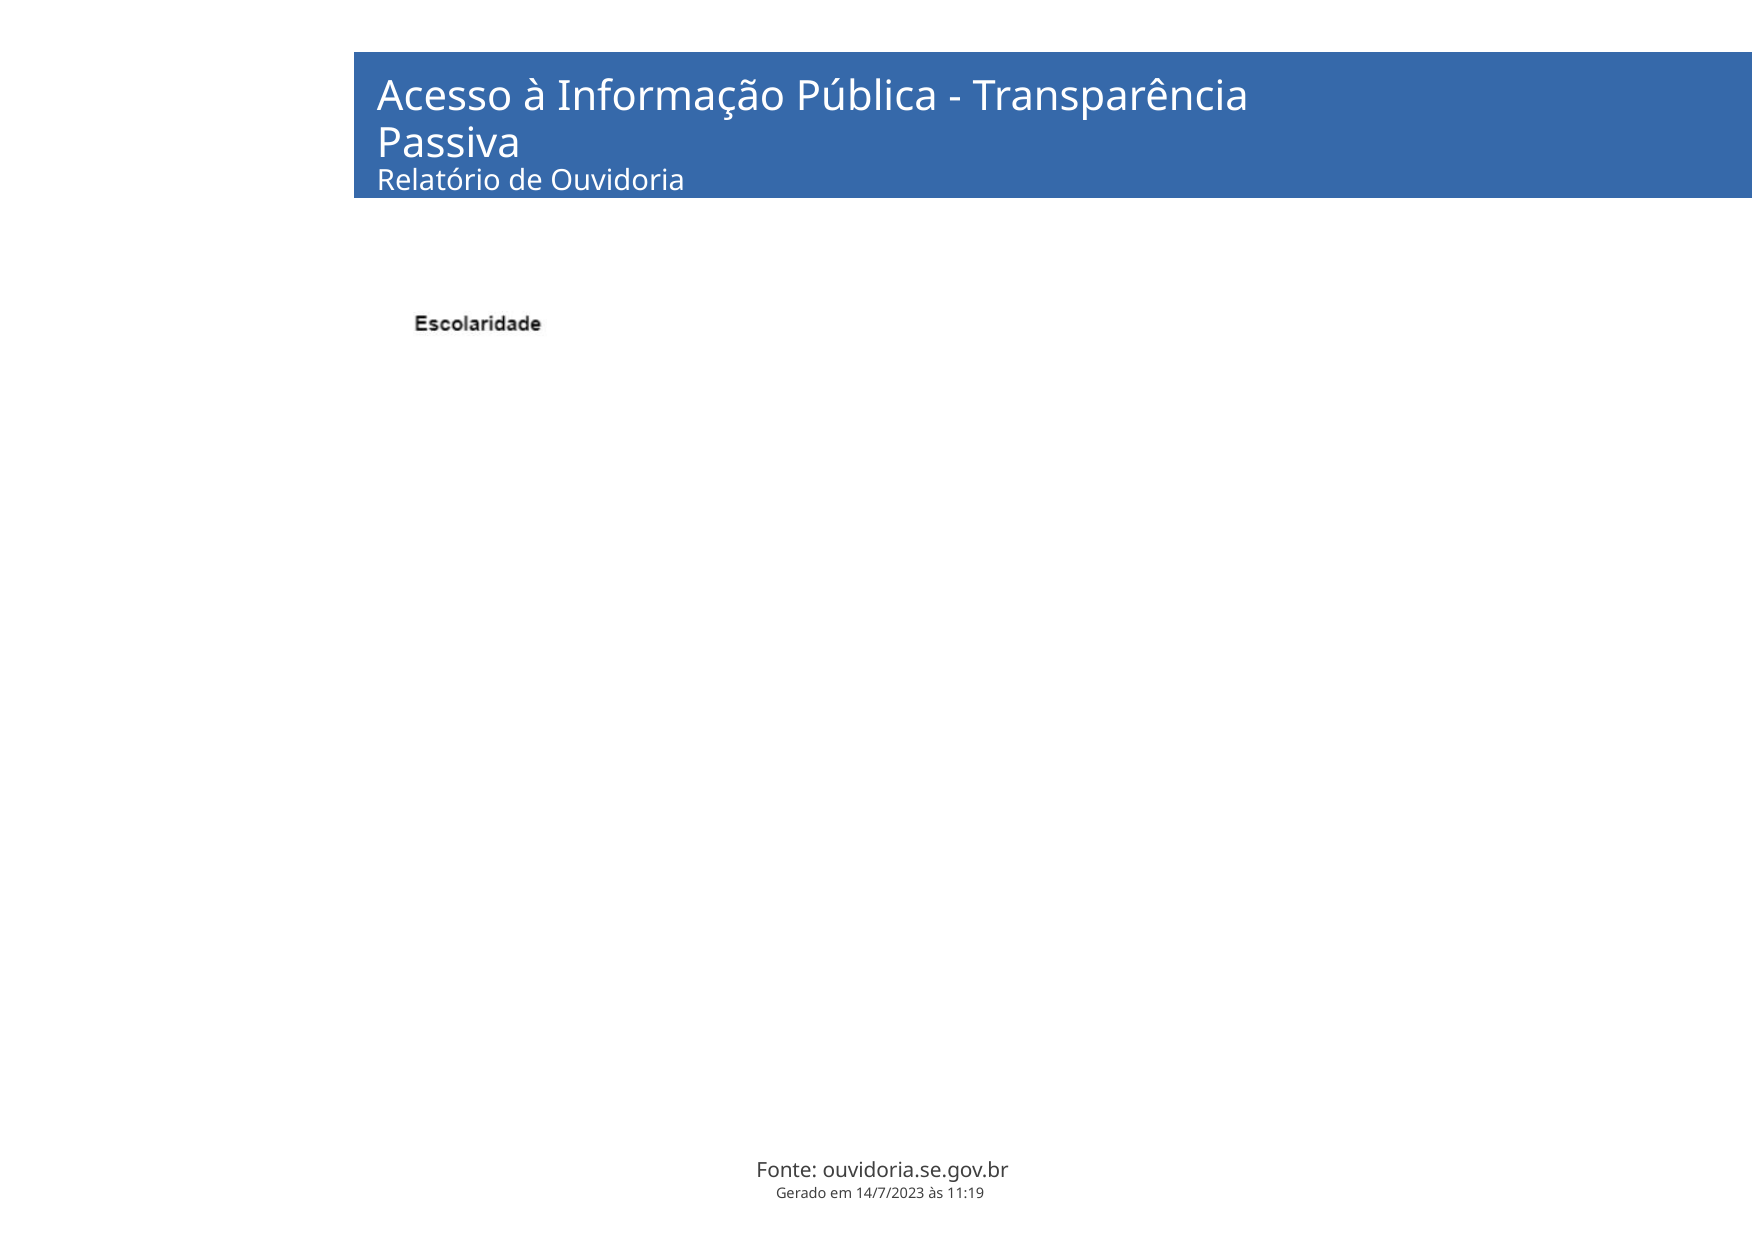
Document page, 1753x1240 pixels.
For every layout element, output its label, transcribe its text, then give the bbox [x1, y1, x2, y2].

text_box Acesso à Informação Pública - Transparência Passiva Relatório de Ouvidoria SETUR - Janeiro a Janeiro de 2023 [376, 72, 1403, 228]
text_box [354, 52, 1752, 198]
text_box Fonte: ouvidoria.se.gov.br Gerado em 14/7/2023 às 11:19 [756, 1158, 1023, 1202]
text_box [155, 211, 1599, 1028]
